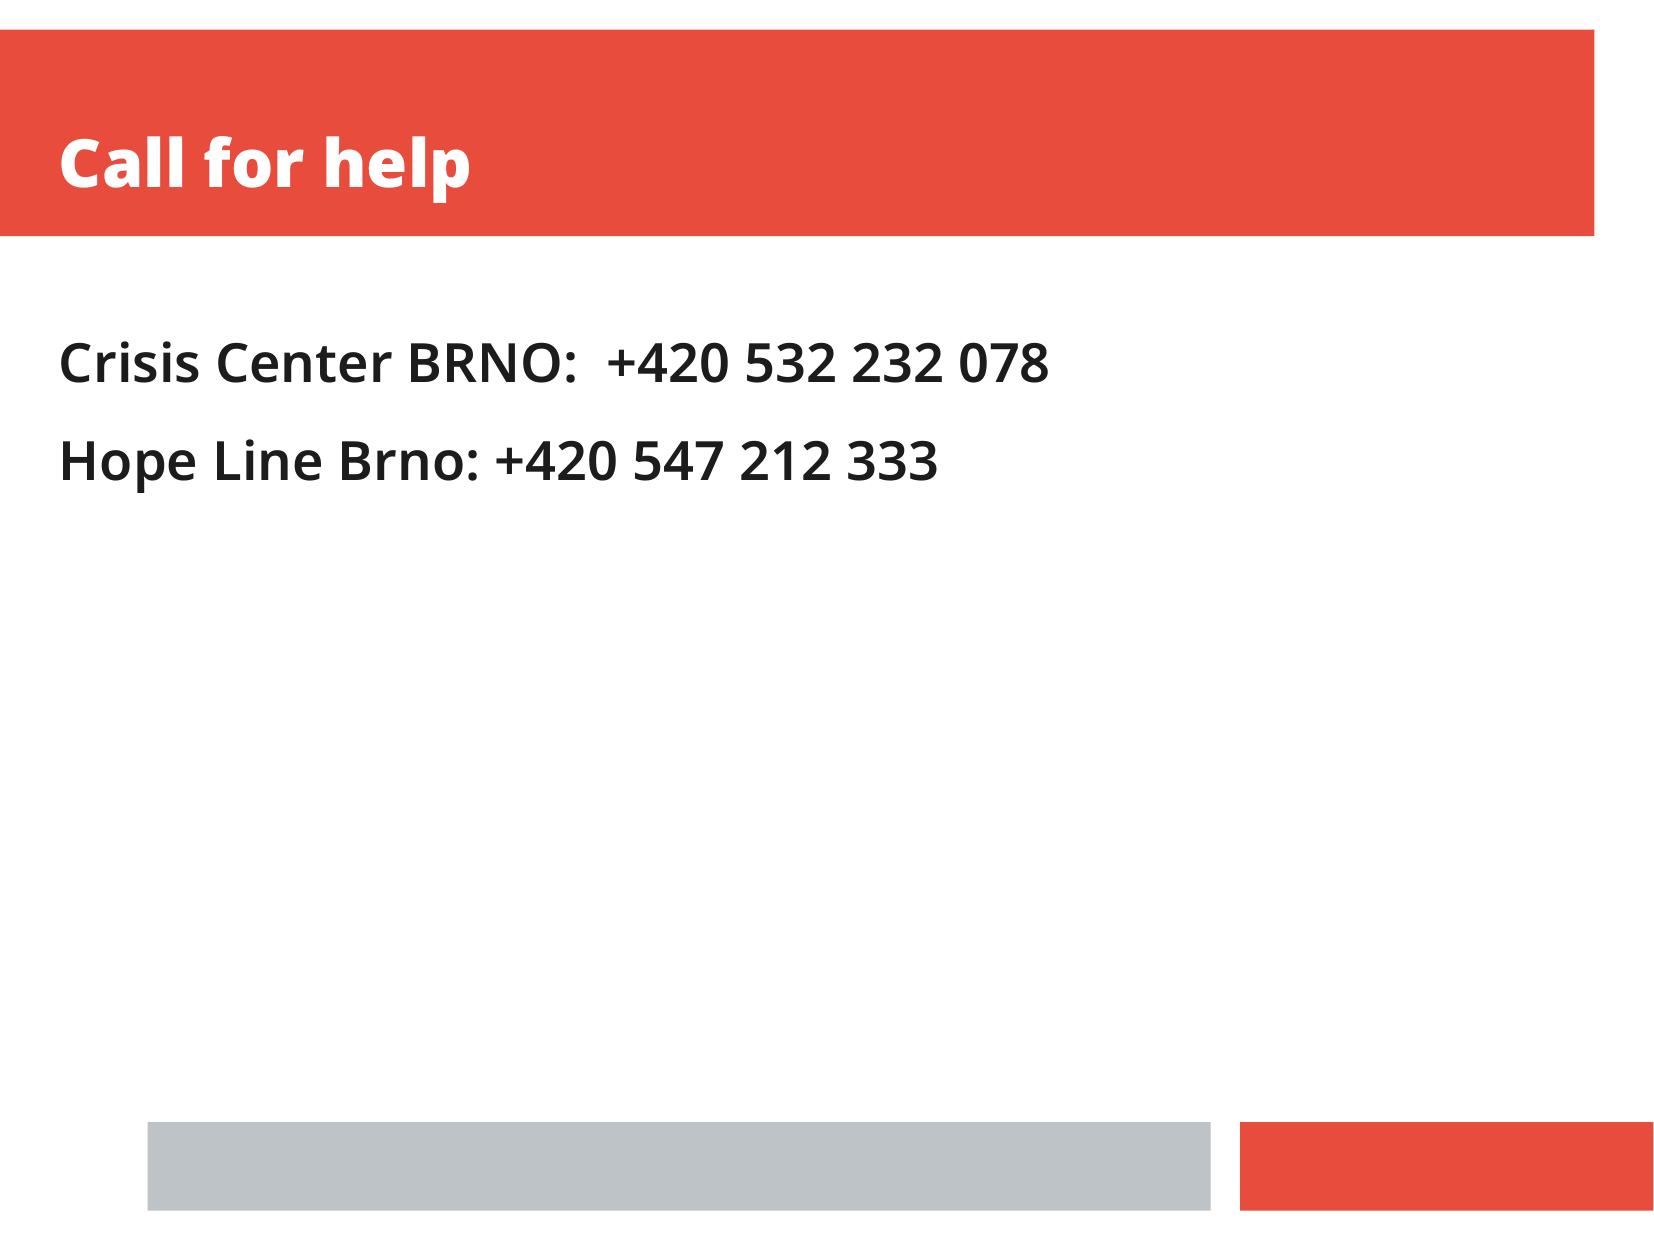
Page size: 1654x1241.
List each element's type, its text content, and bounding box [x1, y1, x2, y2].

list Crisis Center BRNO: +420 532 232 078 Hope Line Brno: +420 547 212 333 [59, 324, 1565, 1093]
title Call for help [59, 59, 1595, 207]
